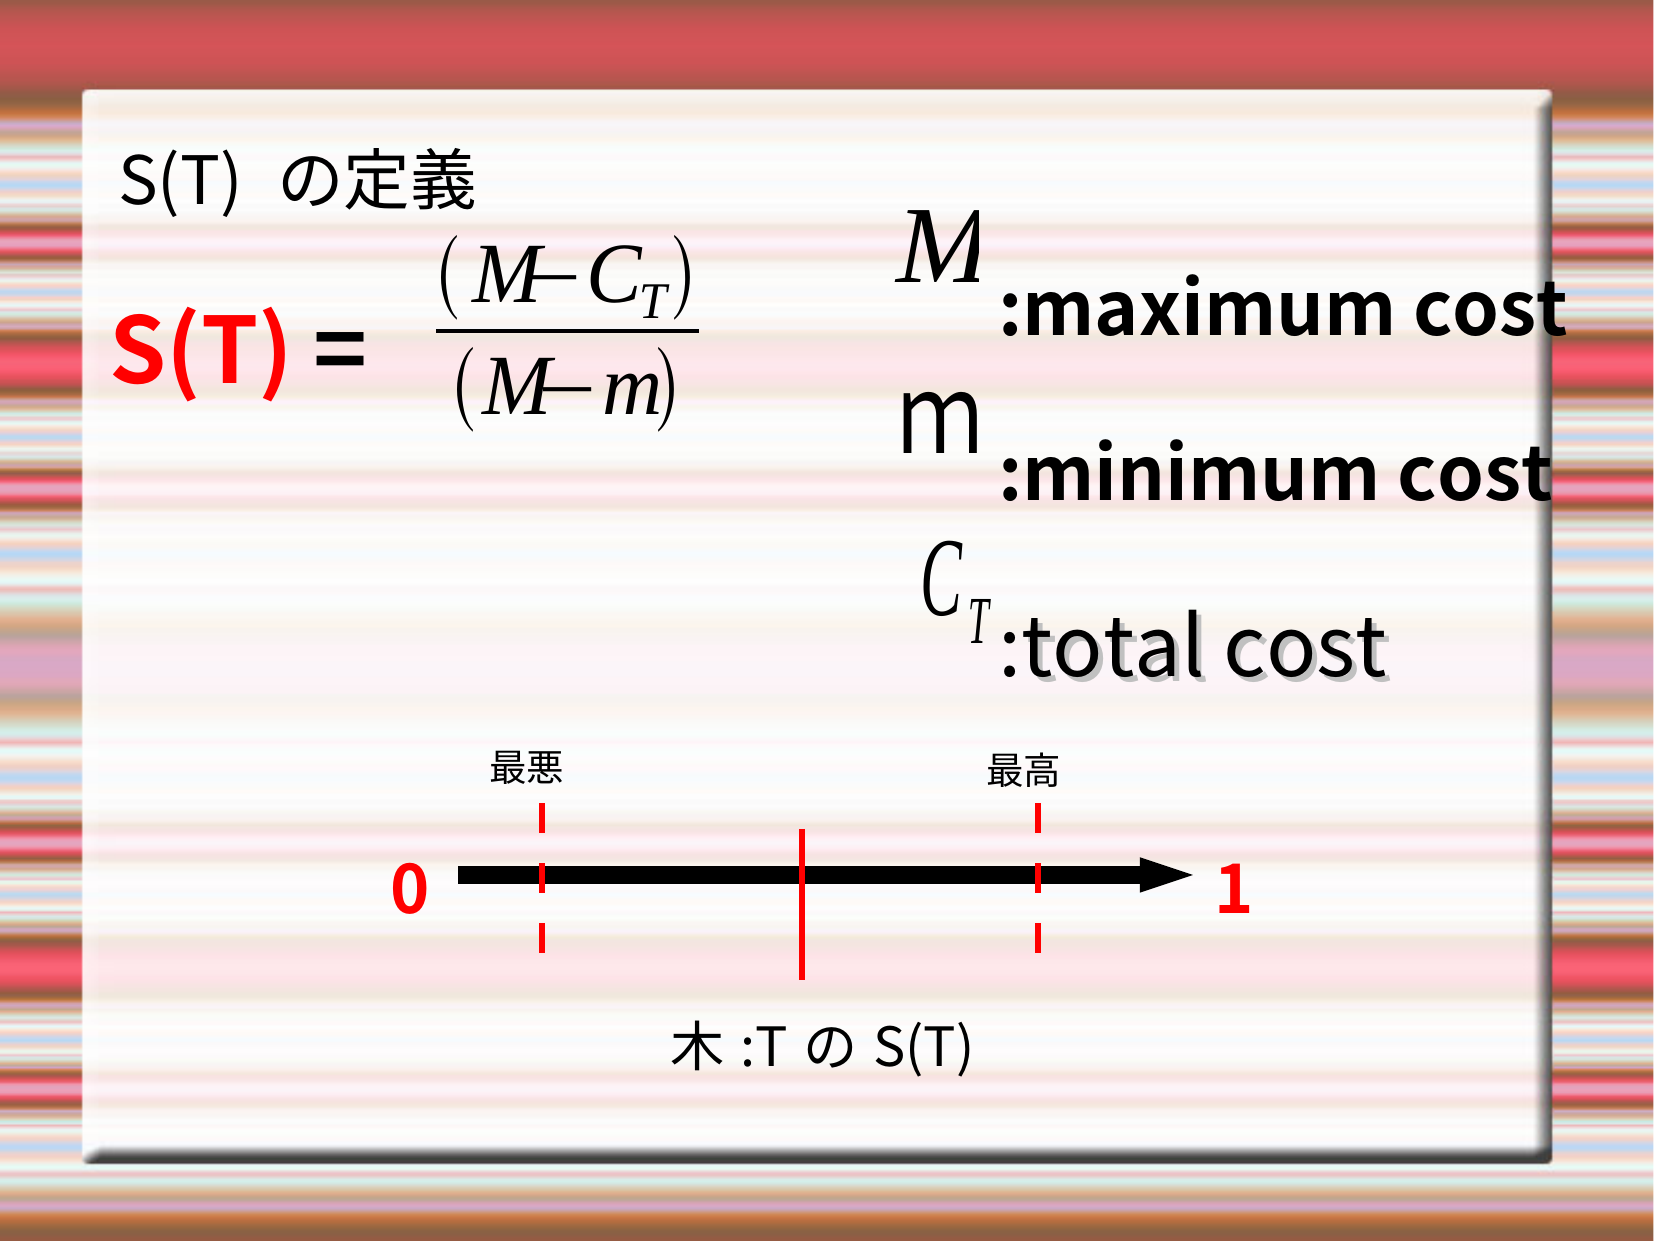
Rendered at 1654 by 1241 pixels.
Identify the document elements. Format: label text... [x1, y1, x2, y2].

text_box :total cost [998, 579, 1519, 690]
text_box S(T) の定義 [118, 127, 1506, 194]
text_box 最悪 [489, 738, 637, 776]
text_box 最高 [985, 740, 1091, 783]
chart [861, 194, 979, 297]
text_box S(T) = [109, 277, 409, 398]
chart [409, 227, 722, 436]
chart [876, 357, 1004, 468]
text_box :minimum cost [998, 413, 1593, 514]
text_box 1 [1214, 835, 1329, 940]
picture [0, 0, 1654, 1241]
text_box :maximum cost [998, 248, 1593, 348]
chart [905, 517, 1002, 662]
text_box 0 [390, 835, 515, 940]
text_box 木:TのS(T) [670, 1003, 954, 1078]
